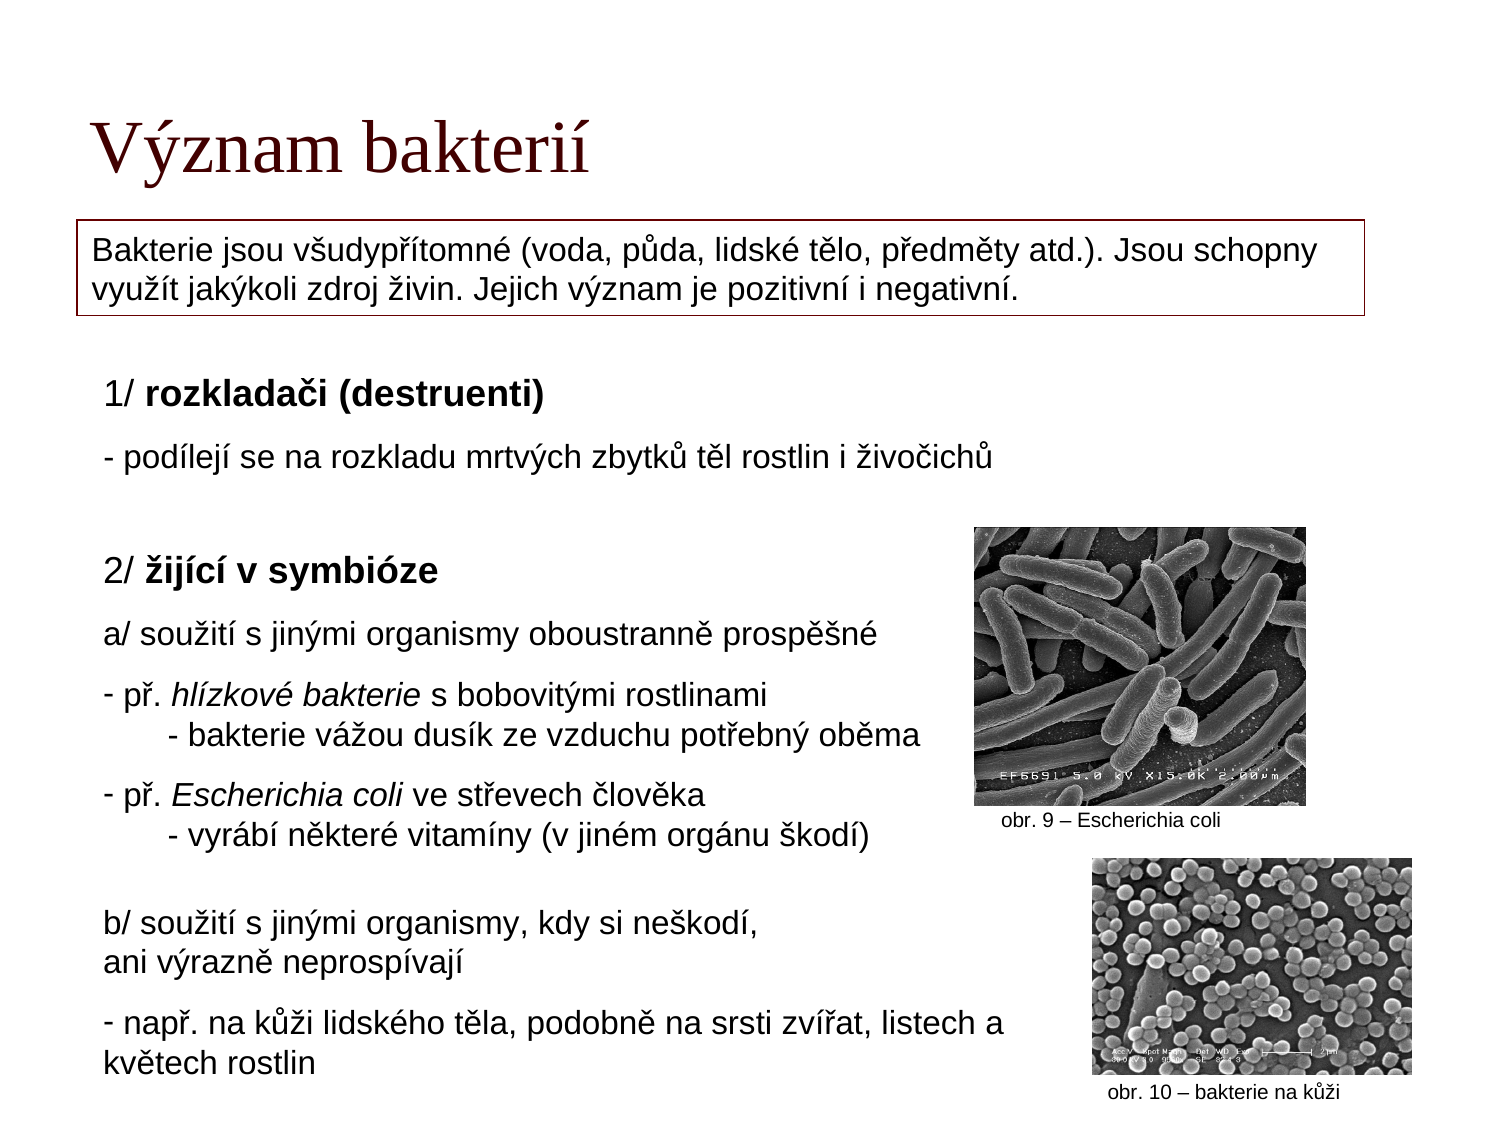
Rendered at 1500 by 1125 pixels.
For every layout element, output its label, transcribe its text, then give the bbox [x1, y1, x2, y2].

title Význam bakterií [75, 7, 1426, 195]
text_box 1/ rozkladači (destruenti) - podílejí se na rozkladu mrtvých zbytků těl rostlin i živočichů [88, 361, 1247, 483]
text_box obr. 10 – bakterie na kůži [1092, 1070, 1459, 1112]
text_box obr. 9 – Escherichia coli [986, 798, 1353, 840]
text_box b/ soužití s jinými organismy, kdy si neškodí, ani výrazně neprospívají např. na kůži lidského těla, podobně na srsti zvířat, listech a květech rostlin [88, 893, 1022, 1090]
text_box Bakterie jsou všudypřítomné (voda, půda, lidské tělo, předměty atd.). Jsou schopny využít jakýkoli zdroj živin. Jejich význam je pozitivní i negativní. [76, 219, 1365, 316]
picture [974, 527, 1306, 806]
text_box 2/ žijící v symbióze a/ soužití s jinými organismy oboustranně prospěšné př. hlízkové bakterie s bobovitými rostlinami - bakterie vážou dusík ze vzduchu potřebný oběma př. Escherichia coli ve střevech člověka - vyrábí některé vitamíny (v jiném orgánu škodí) [88, 538, 1471, 862]
picture [1092, 858, 1412, 1070]
